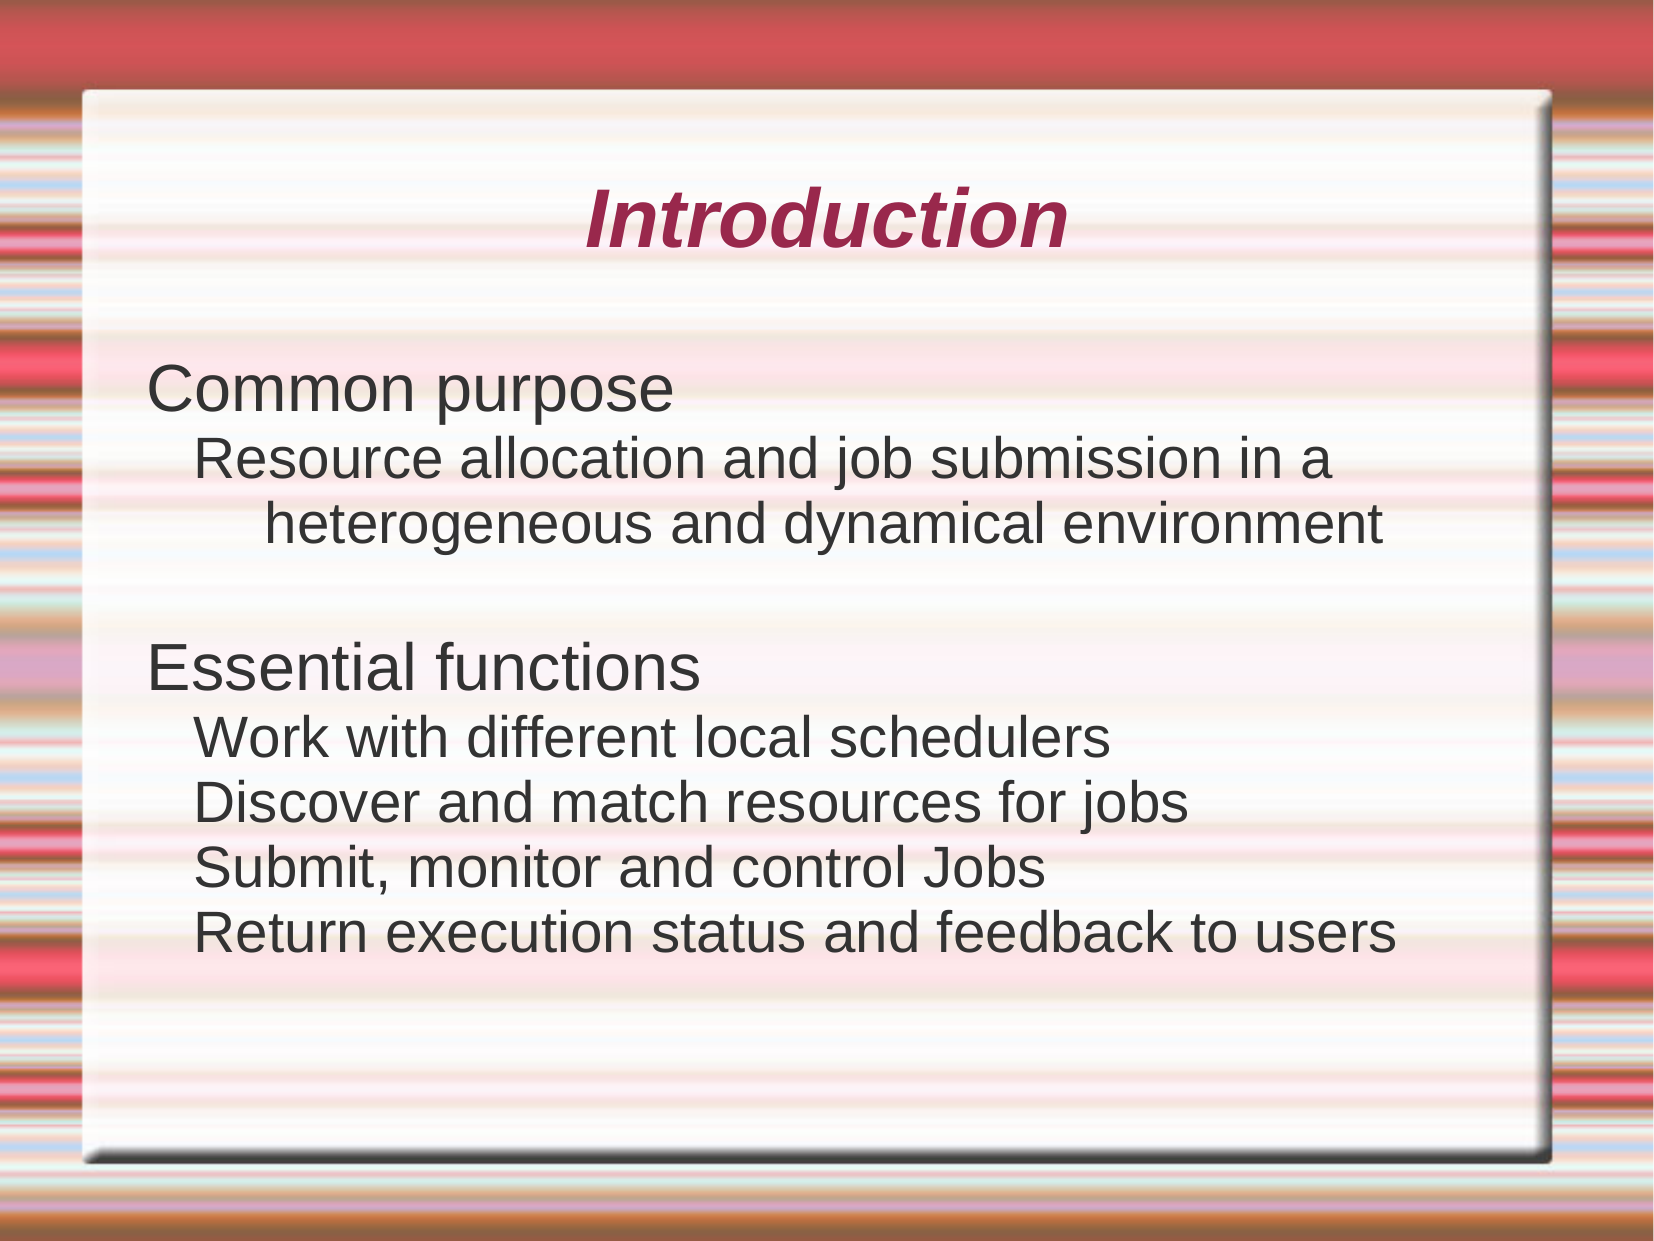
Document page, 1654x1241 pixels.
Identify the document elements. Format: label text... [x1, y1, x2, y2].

title Introduction [121, 122, 1534, 315]
picture [0, 0, 1654, 1241]
list Common purpose Resource allocation and job submission in a heterogeneous and dynamical environment Essential functions Work with different local schedulers Discover and match resources for jobs Submit, monitor and control Jobs Return execution status and feedback to users [134, 350, 1516, 1118]
